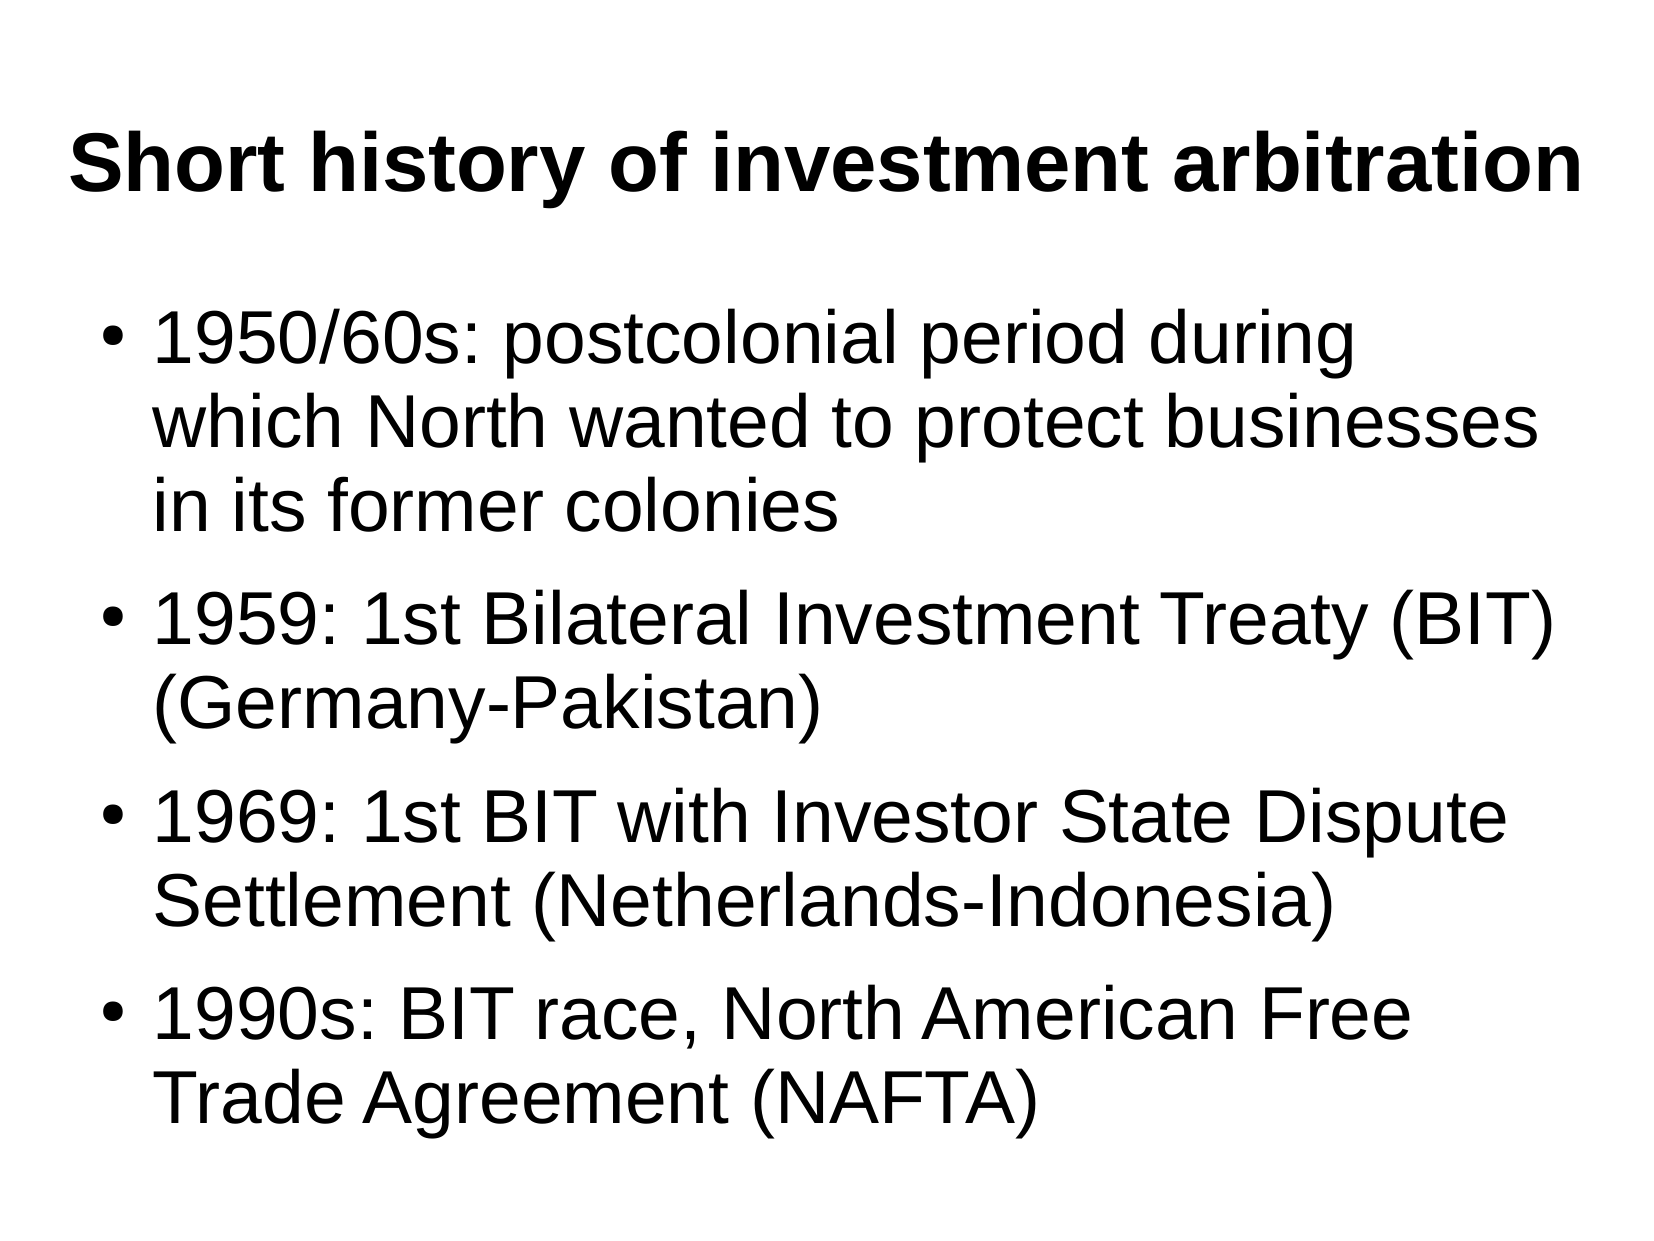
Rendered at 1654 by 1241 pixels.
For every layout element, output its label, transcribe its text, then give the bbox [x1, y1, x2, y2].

title Short history of investment arbitration [59, 58, 1595, 266]
list 1950/60s: postcolonial period during which North wanted to protect businesses in its former colonies 1959: 1st Bilateral Investment Treaty (BIT) (Germany-Pakistan) 1969: 1st BIT with Investor State Dispute Settlement (Netherlands-Indonesia) 1990s: BIT race, North American Free Trade Agreement (NAFTA) [81, 295, 1559, 1140]
